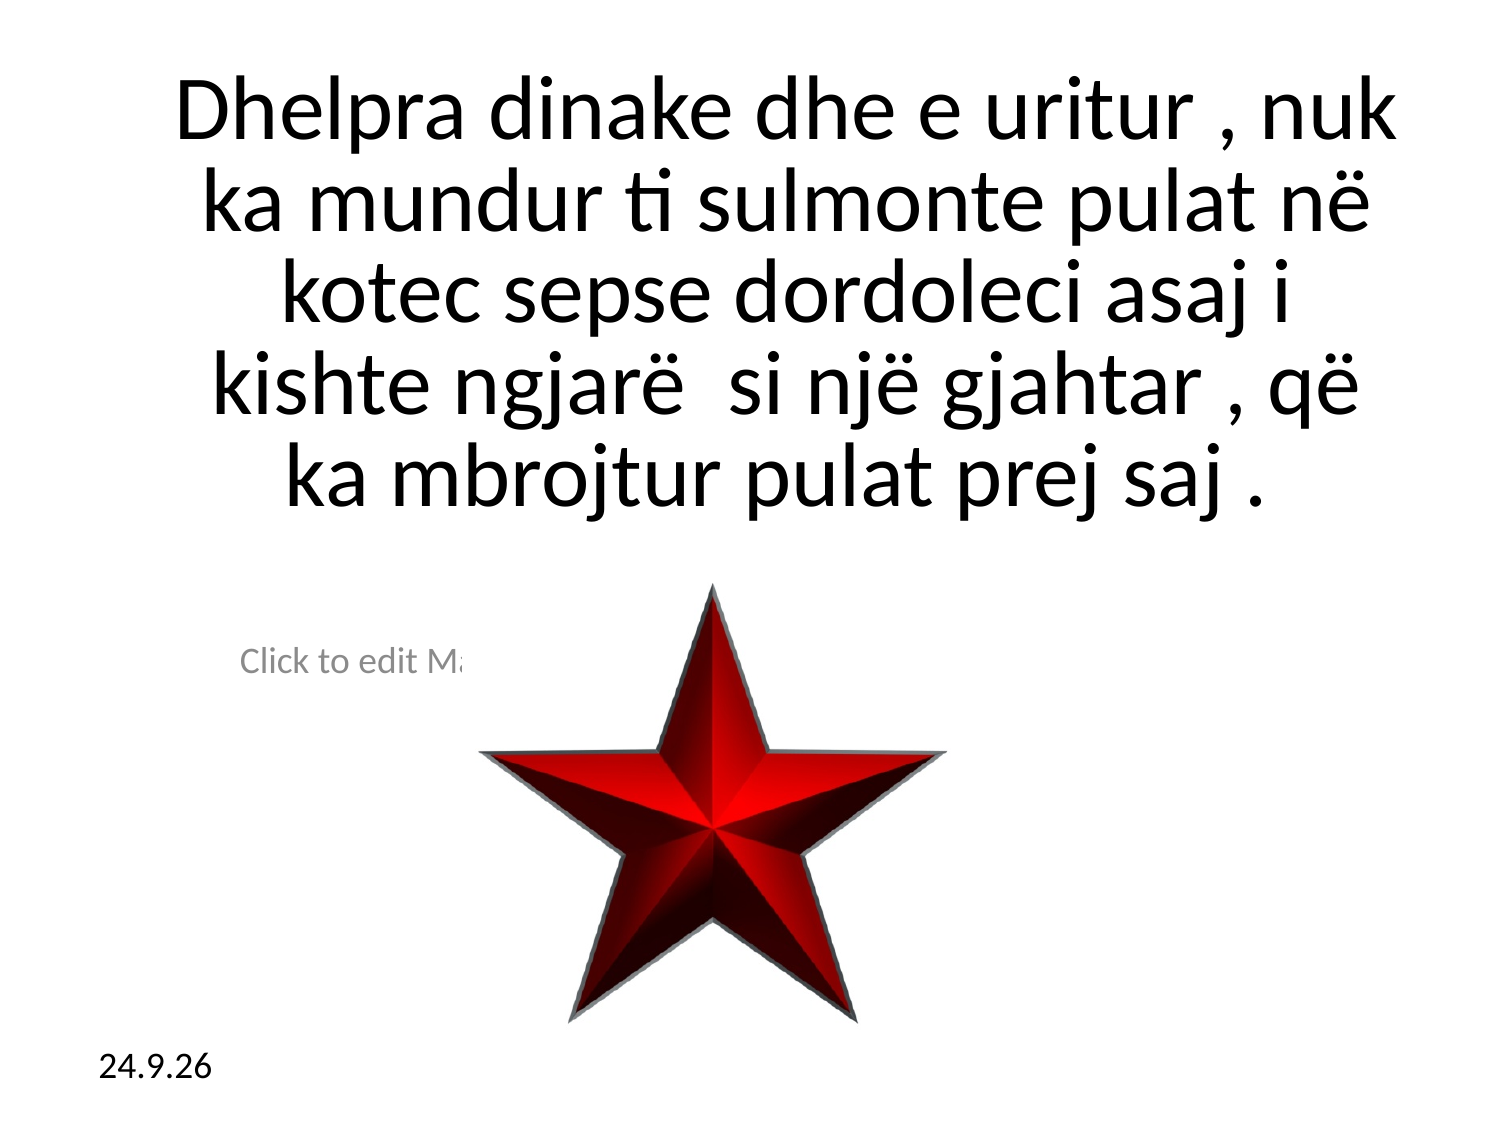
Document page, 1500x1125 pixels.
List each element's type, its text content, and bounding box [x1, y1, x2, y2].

title Dhelpra dinake dhe e uritur , nuk ka mundur ti sulmonte pulat në kotec sepse dordoleci asaj i kishte ngjarë si një gjahtar , që ka mbrojtur pulat prej saj . [150, 187, 1425, 413]
picture [462, 574, 963, 1038]
